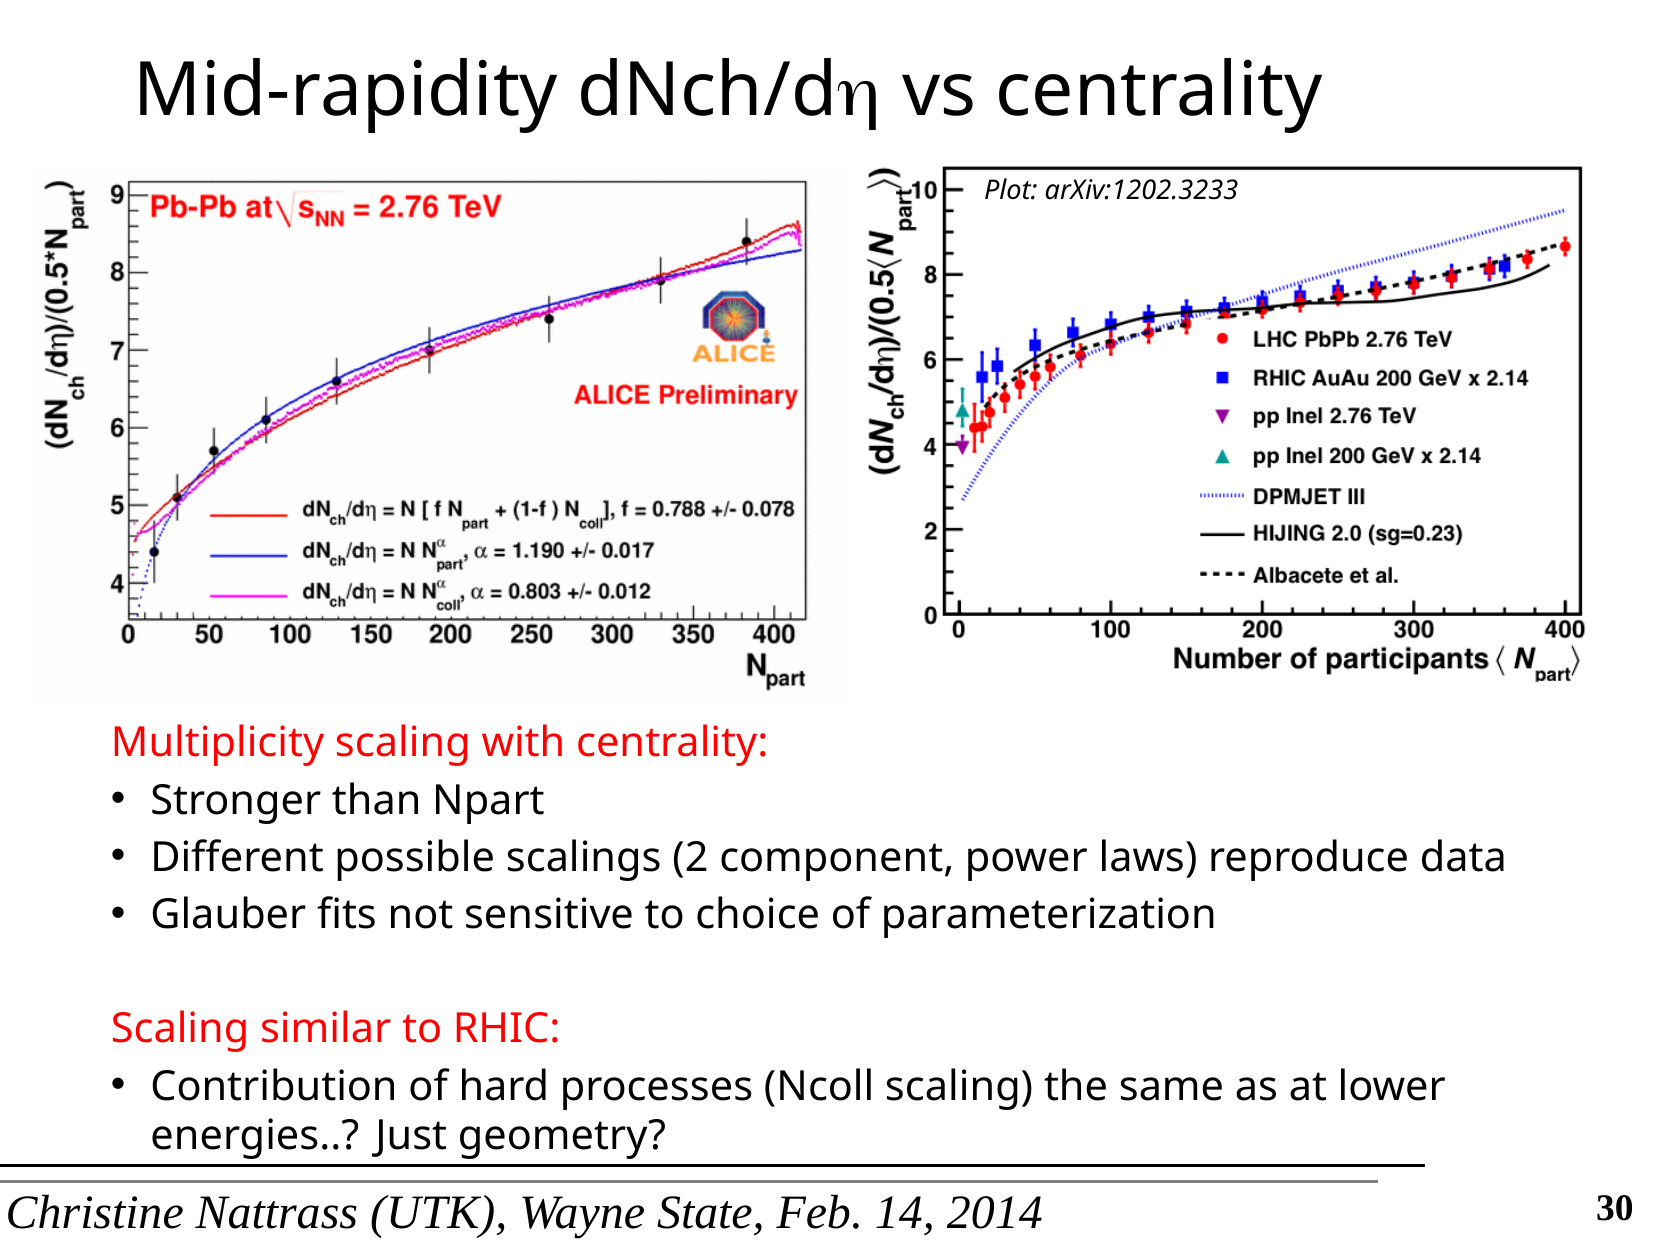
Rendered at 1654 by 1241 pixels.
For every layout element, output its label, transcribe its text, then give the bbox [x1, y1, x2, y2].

title Mid-rapidity dNch/dh vs centrality [82, 27, 1571, 144]
picture [31, 159, 1597, 706]
text_box Multiplicity scaling with centrality: Stronger than Npart Different possible scalings (2 component, power laws) reproduce data Glauber fits not sensitive to choice of parameterization Scaling similar to RHIC: Contribution of hard processes (Ncoll scaling) the same as at lower energies..? Just geometry? [100, 652, 1597, 1214]
text_box Plot: arXiv:1202.3233 [973, 167, 1250, 211]
